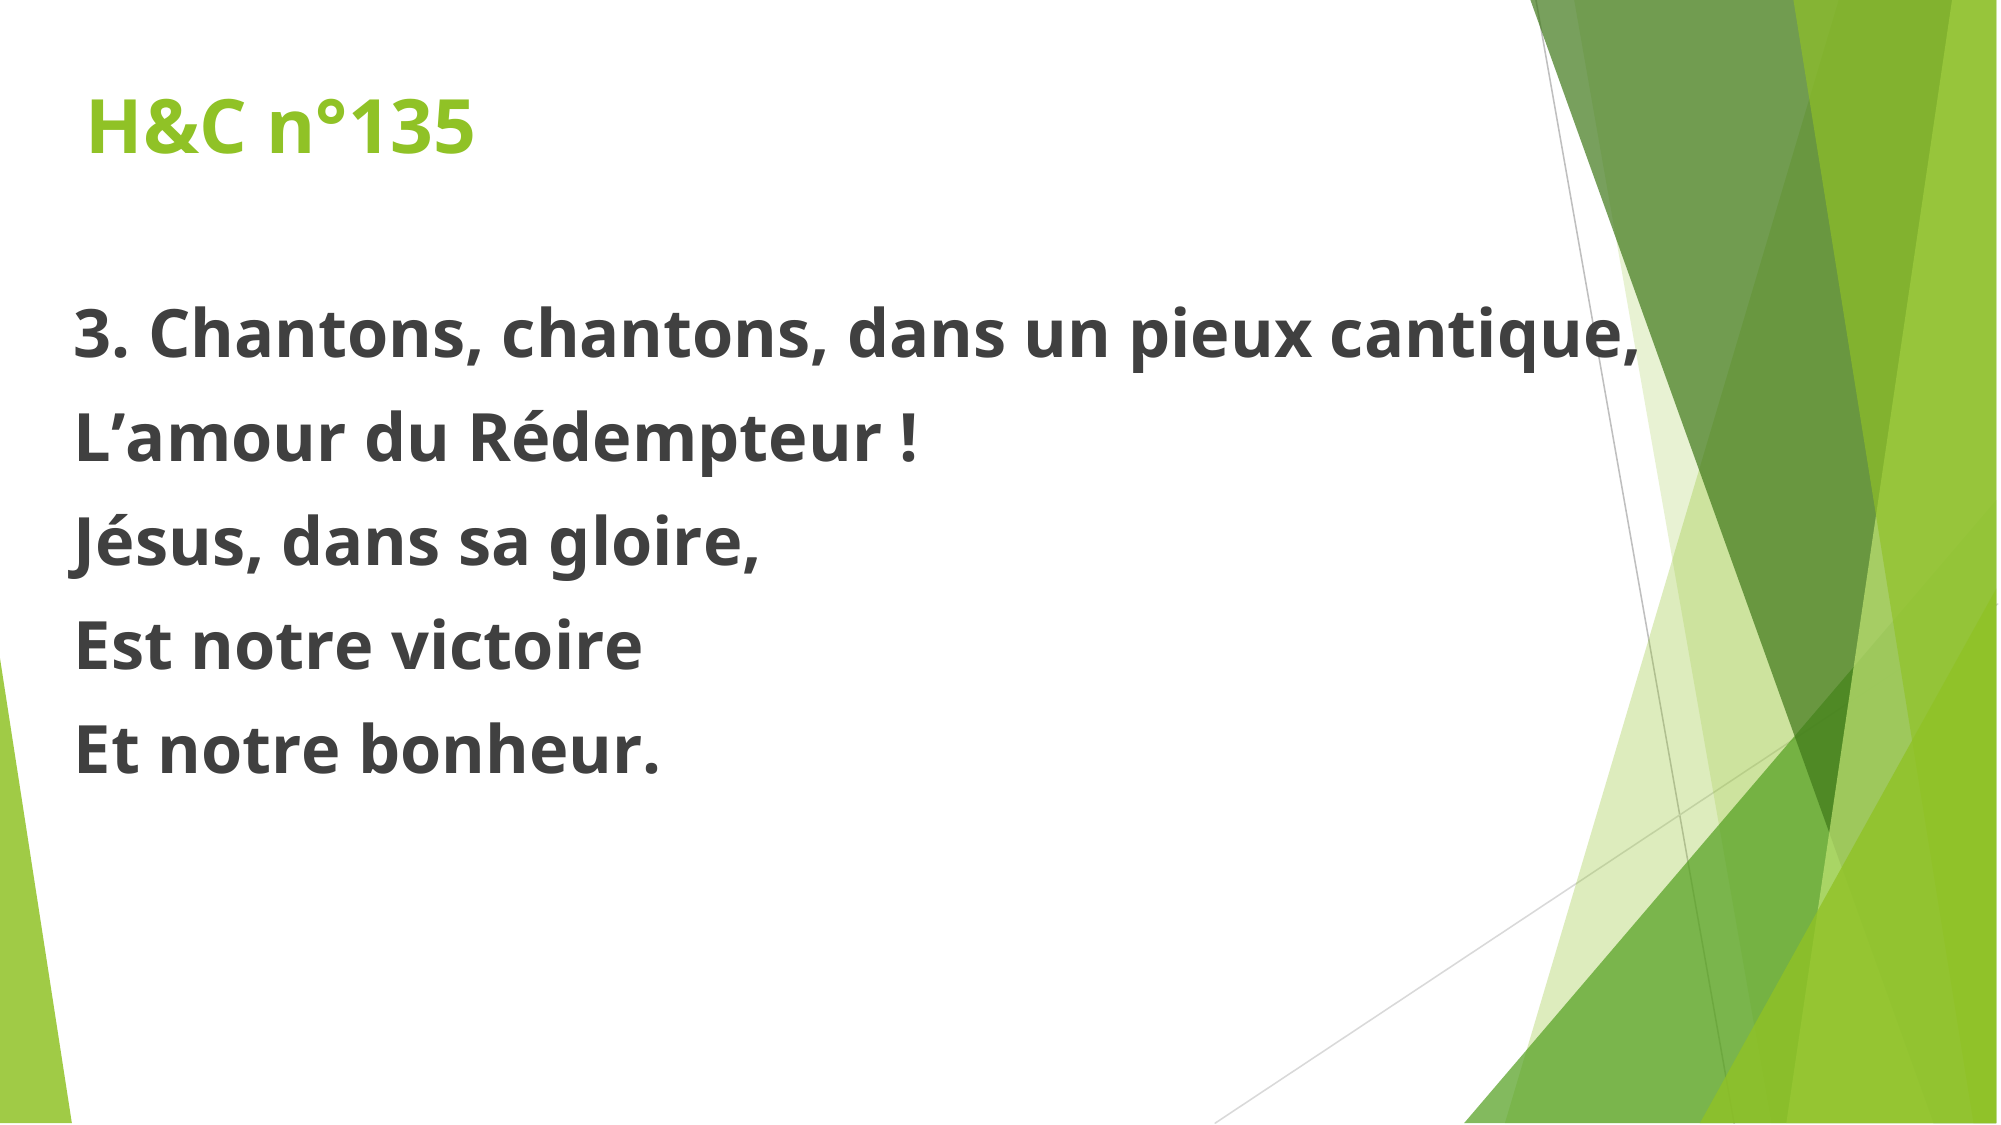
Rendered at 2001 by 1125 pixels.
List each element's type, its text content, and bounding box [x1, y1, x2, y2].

text_box 3. Chantons, chantons, dans un pieux cantique, L’amour du Rédempteur ! Jésus, dans sa gloire, Est notre victoire Et notre bonheur. [58, 271, 2001, 1037]
text_box H&C n°135 [70, 70, 1522, 178]
